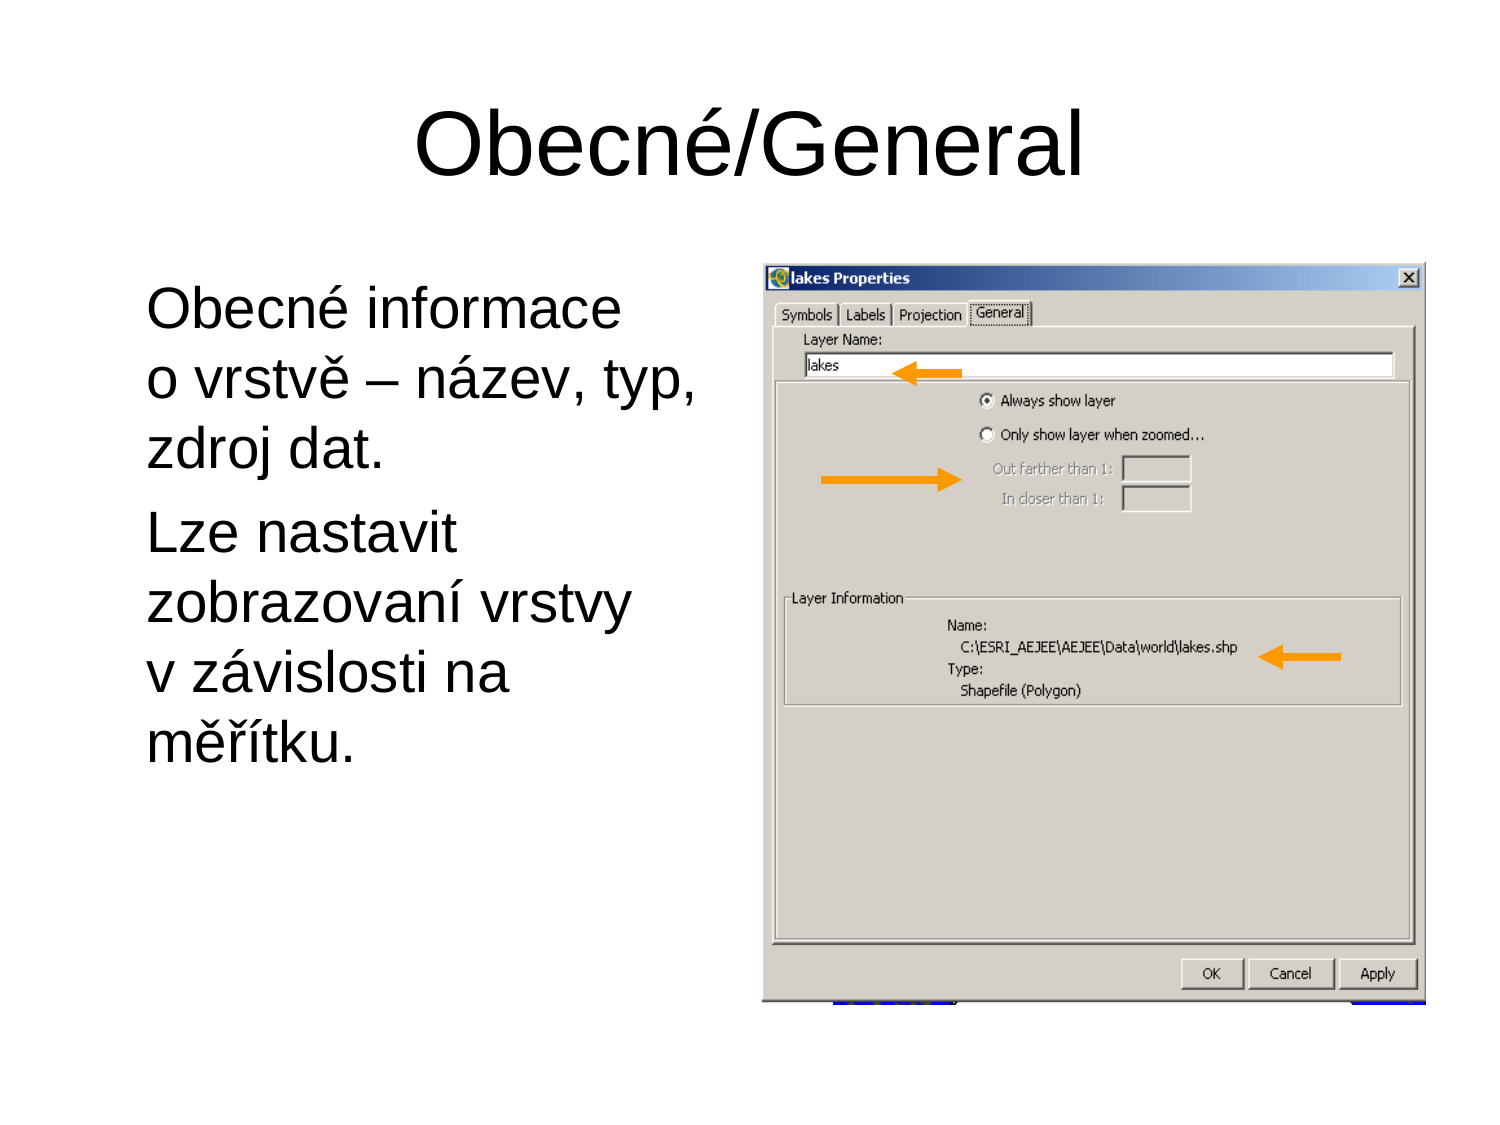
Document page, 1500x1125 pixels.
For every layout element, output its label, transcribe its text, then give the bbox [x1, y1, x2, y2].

title Obecné/General [75, 45, 1426, 233]
list Obecné informace o vrstvě – název, typ, zdroj dat. Lze nastavit zobrazovaní vrstvy v závislosti na měřítku. [75, 262, 738, 1006]
picture [762, 262, 1426, 1005]
